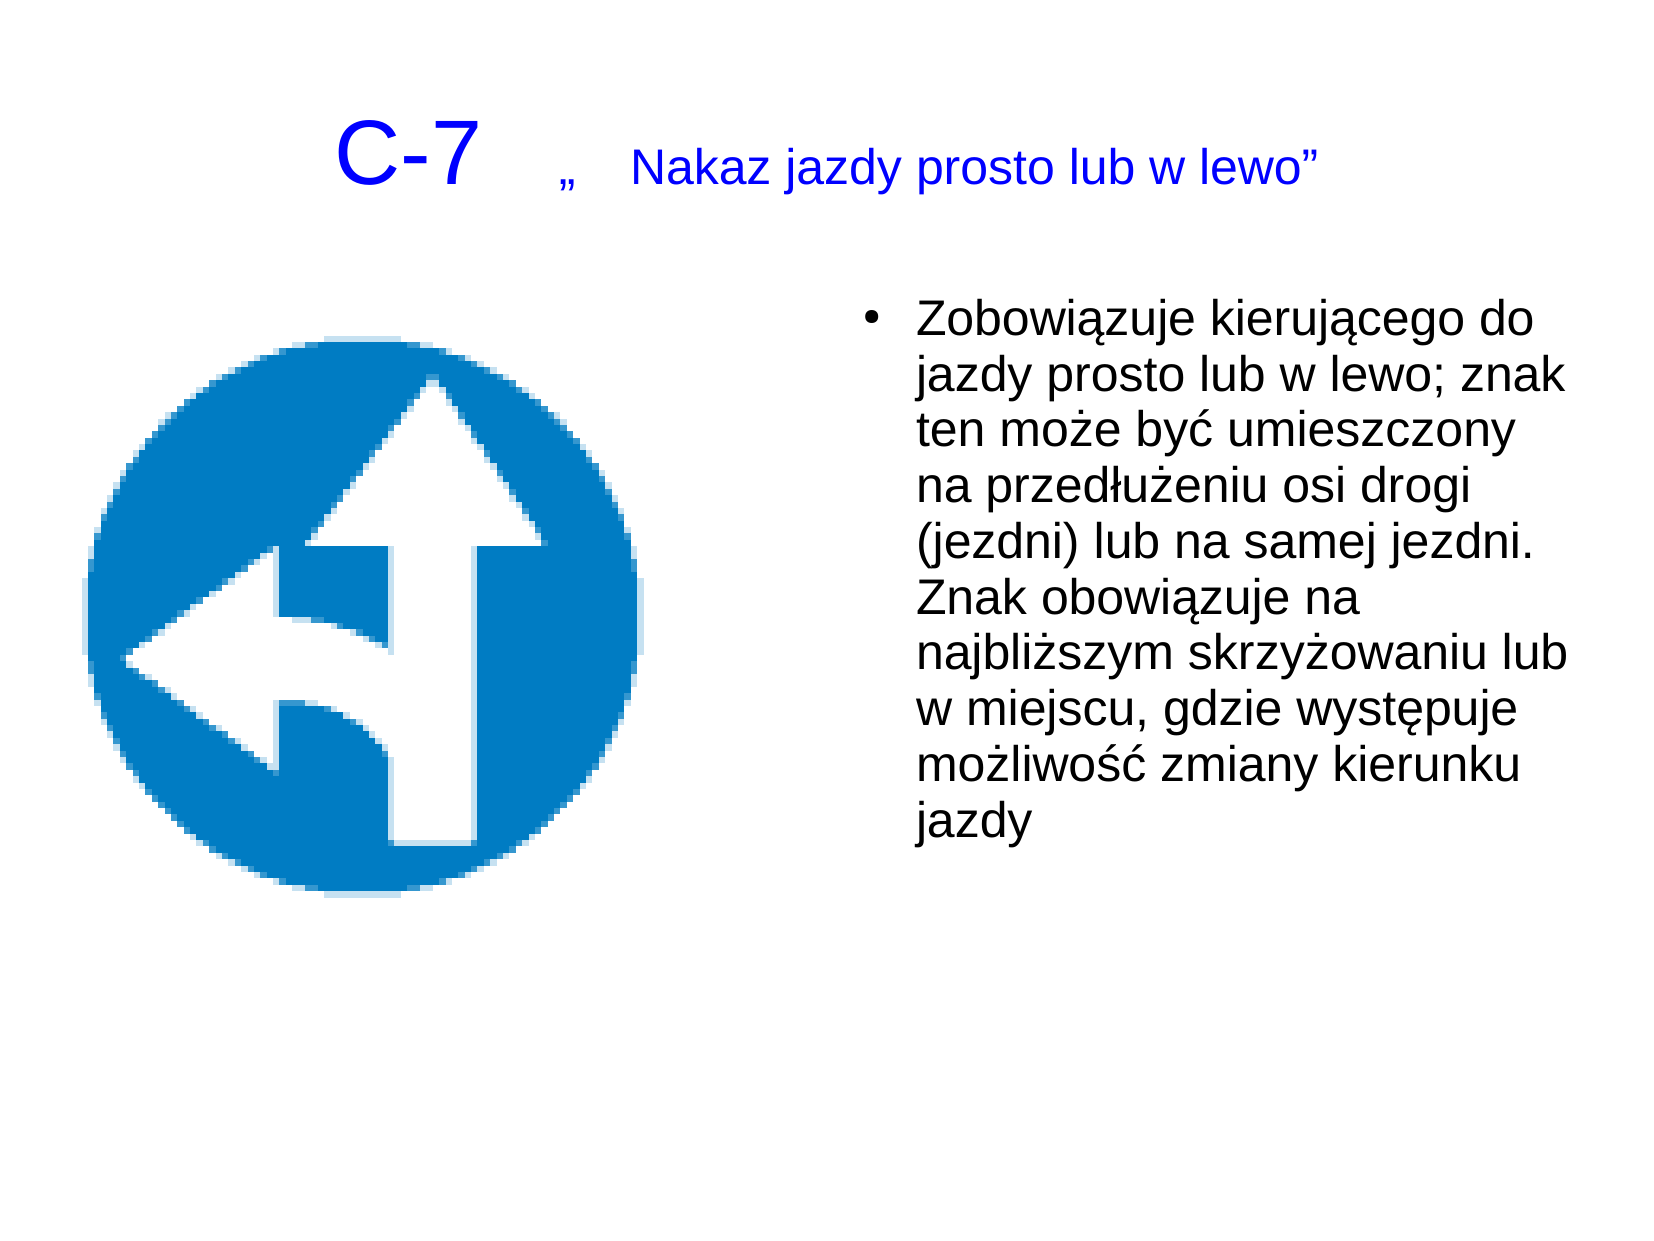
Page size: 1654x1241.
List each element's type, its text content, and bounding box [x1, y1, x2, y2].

list Zobowiązuje kierującego do jazdy prosto lub w lewo; znak ten może być umieszczony na przedłużeniu osi drogi (jezdni) lub na samej jezdni. Znak obowiązuje na najbliższym skrzyżowaniu lub w miejscu, gdzie występuje możliwość zmiany kierunku jazdy [845, 290, 1572, 1094]
picture [82, 336, 644, 898]
title C-7 „ Nakaz jazdy prosto lub w lewo” [82, 56, 1571, 250]
